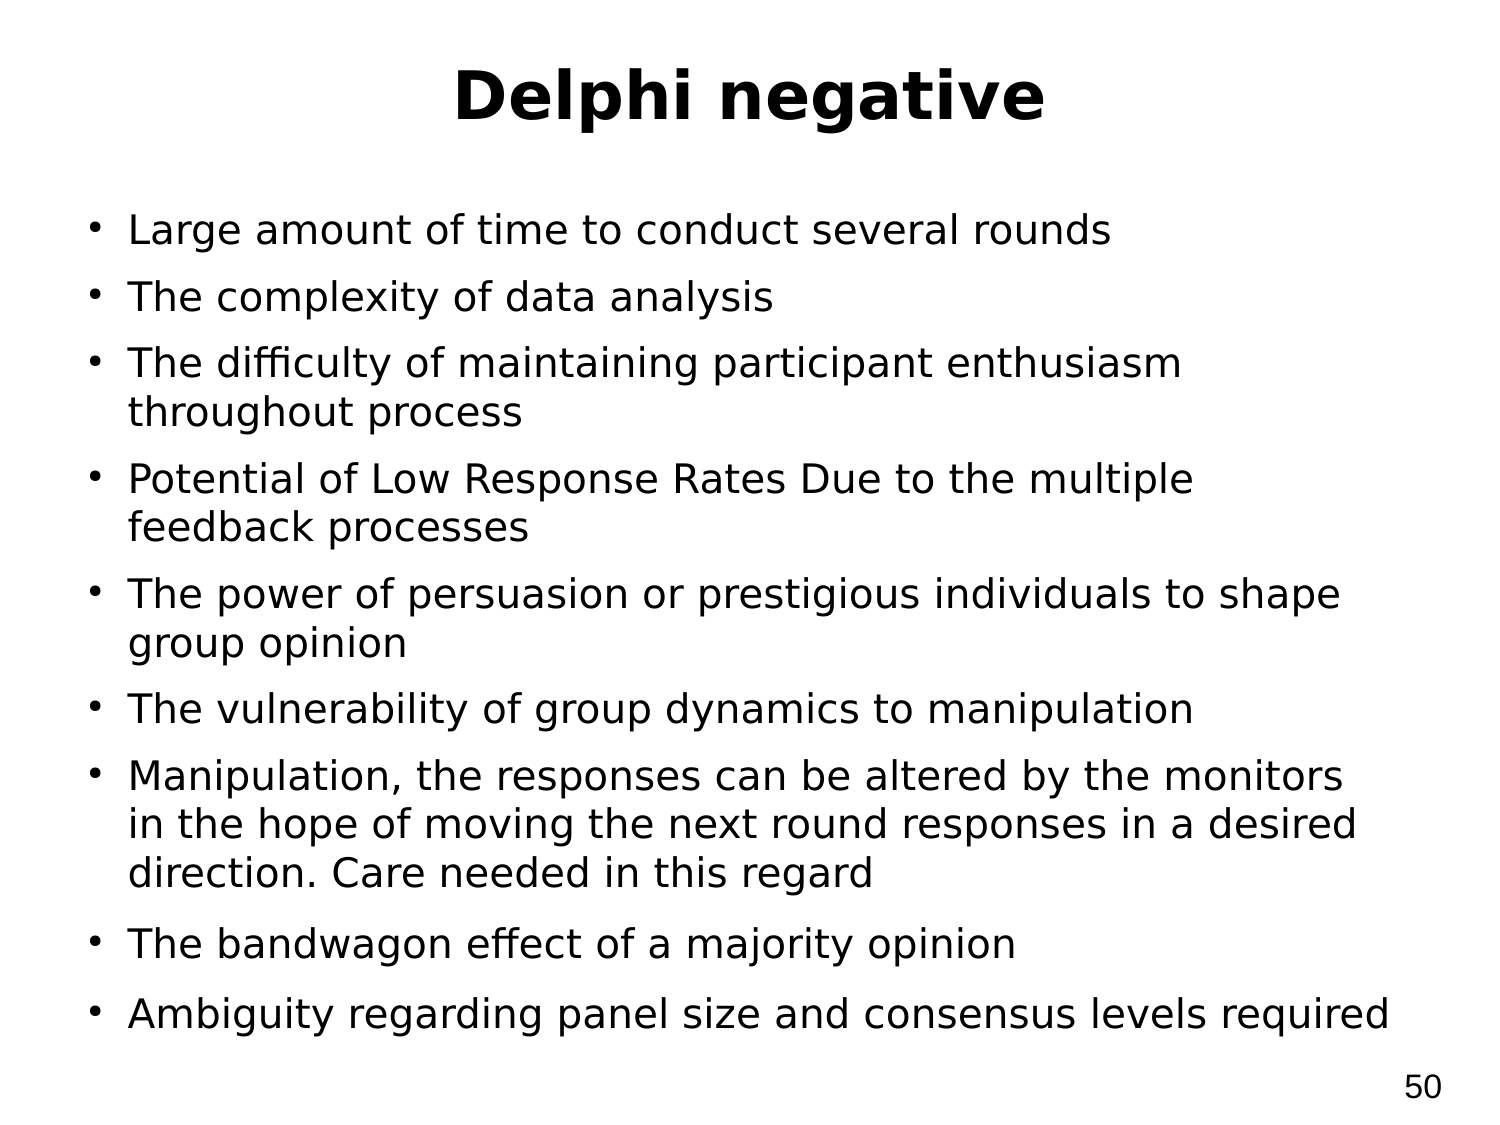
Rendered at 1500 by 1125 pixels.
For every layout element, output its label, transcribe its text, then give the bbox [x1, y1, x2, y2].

list Large amount of time to conduct several rounds The complexity of data analysis The difficulty of maintaining participant enthusiasm throughout process Potential of Low Response Rates Due to the multiple feedback processes The power of persuasion or prestigious individuals to shape group opinion The vulnerability of group dynamics to manipulation Manipulation, the responses can be altered by the monitors in the hope of moving the next round responses in a desired direction. Care needed in this regard The bandwagon effect of a majority opinion Ambiguity regarding panel size and consensus levels required [75, 204, 1395, 1075]
title Delphi negative [75, 44, 1425, 177]
